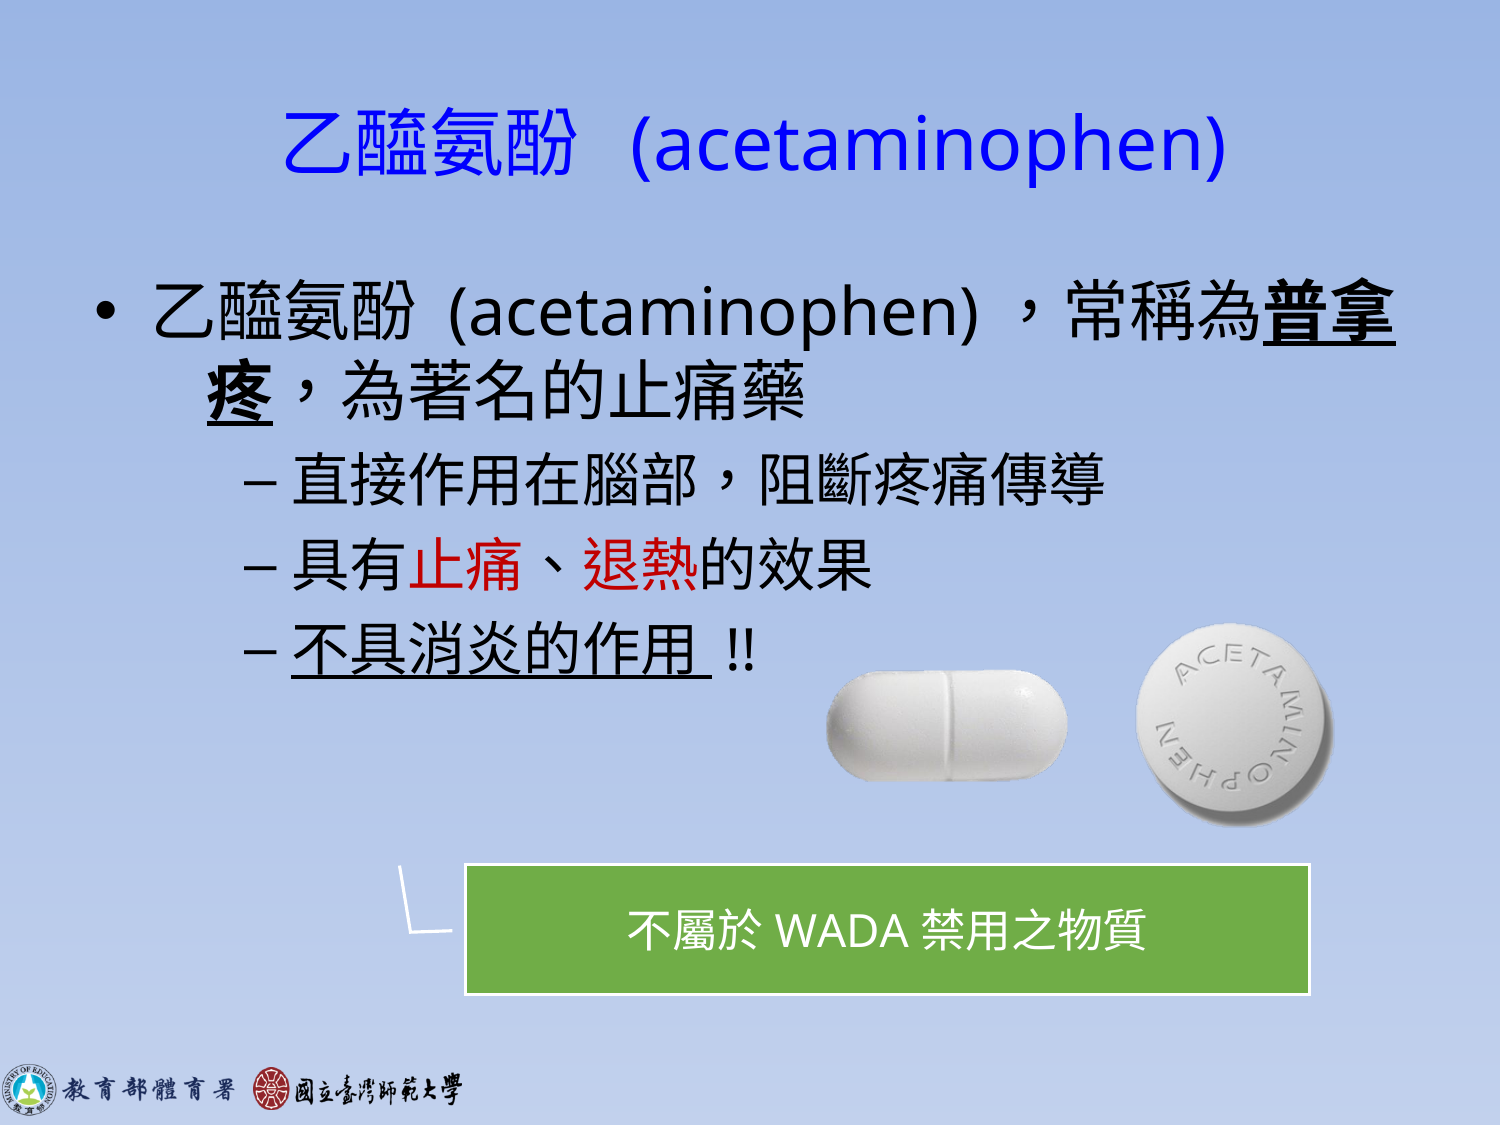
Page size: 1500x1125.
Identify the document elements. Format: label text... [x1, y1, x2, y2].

list 乙醯氨酚 (acetaminophen)，常稱為普拿疼，為著名的止痛藥 直接作用在腦部，阻斷疼痛傳導 具有止痛、退熱的效果 不具消炎的作用 !! [79, 261, 1430, 1004]
picture [746, 523, 1343, 834]
text_box 不屬於WADA禁用之物質 [465, 864, 1310, 994]
title 乙醯氨酚 (acetaminophen) [78, 46, 1429, 234]
